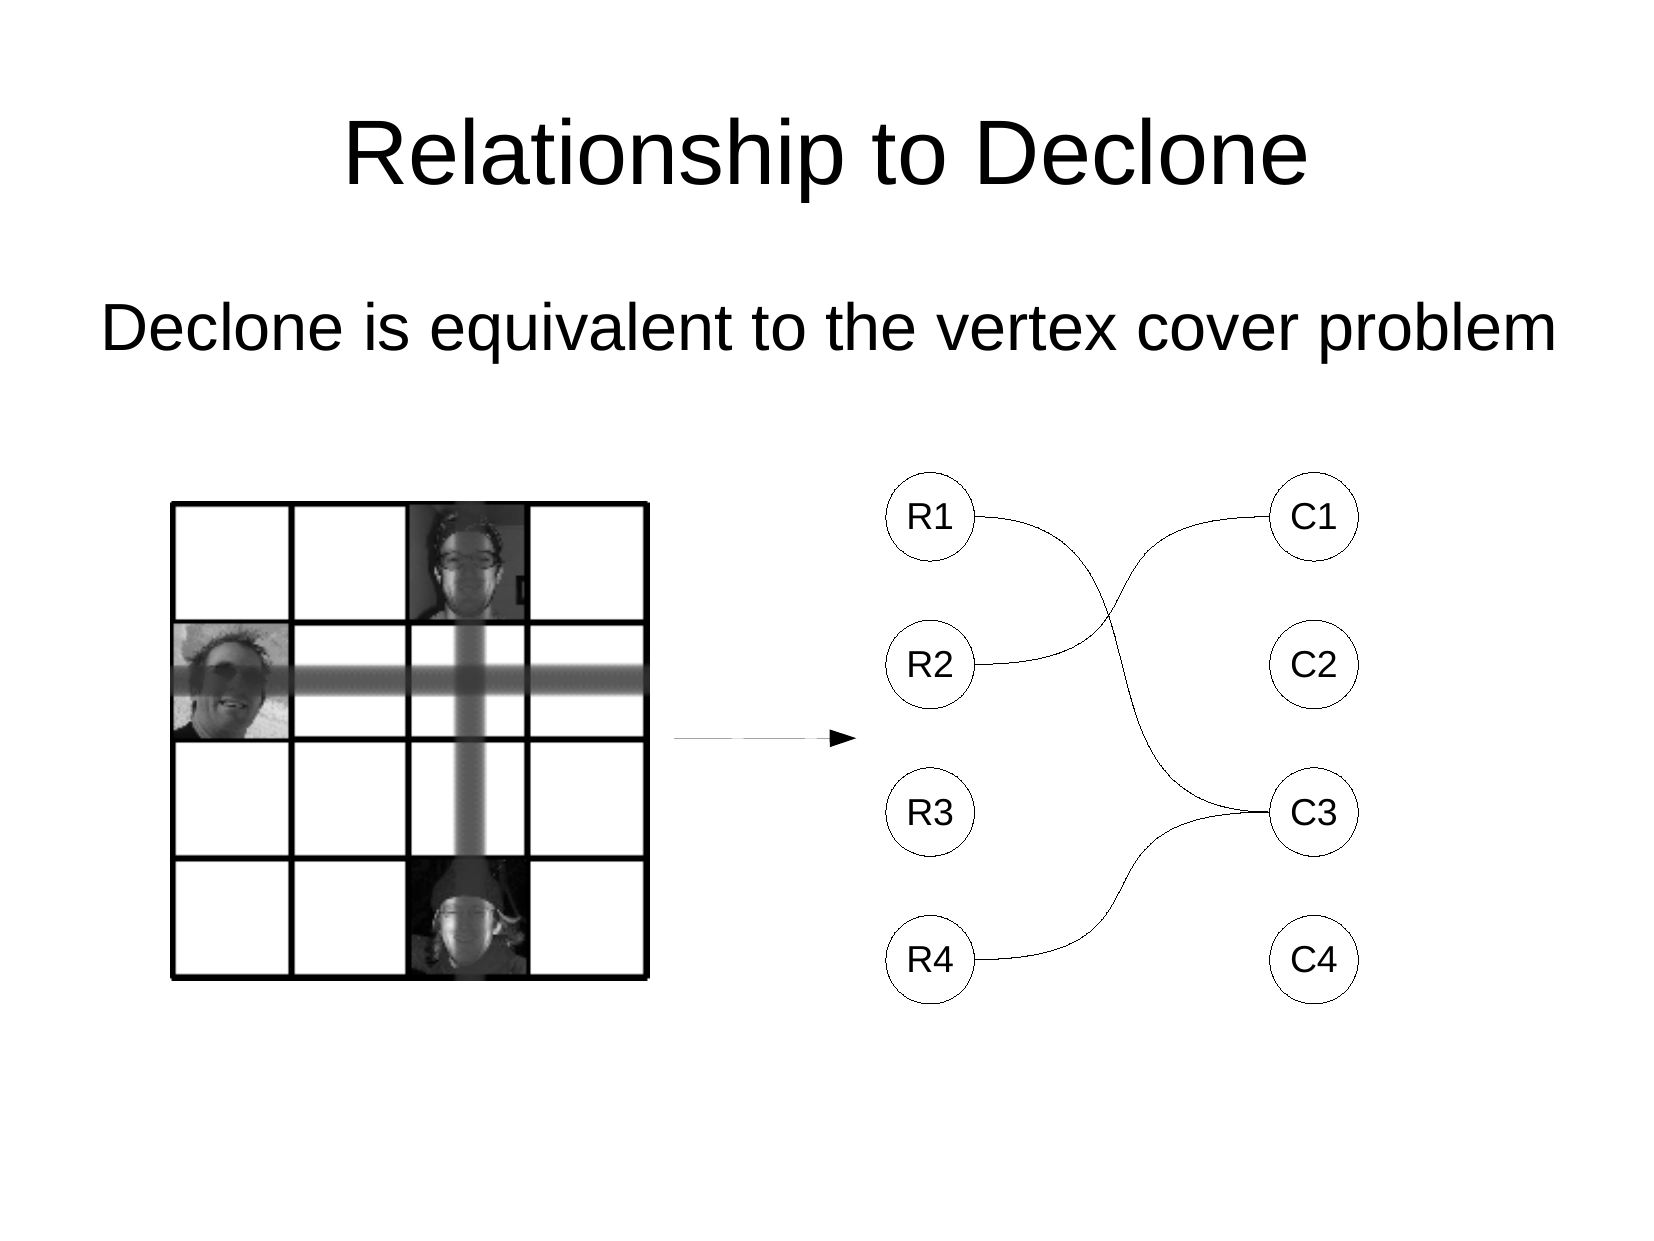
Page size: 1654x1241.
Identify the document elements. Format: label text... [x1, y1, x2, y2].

list Declone is equivalent to the vertex cover problem [82, 290, 1571, 1094]
text_box C3 [1269, 767, 1359, 857]
text_box R4 [885, 915, 975, 1004]
text_box R2 [885, 620, 975, 709]
text_box C1 [1269, 472, 1359, 562]
text_box R3 [885, 767, 975, 857]
text_box R1 [885, 472, 975, 562]
picture [170, 501, 650, 981]
title Relationship to Declone [82, 56, 1571, 250]
text_box C2 [1269, 620, 1359, 709]
text_box C4 [1269, 915, 1359, 1004]
